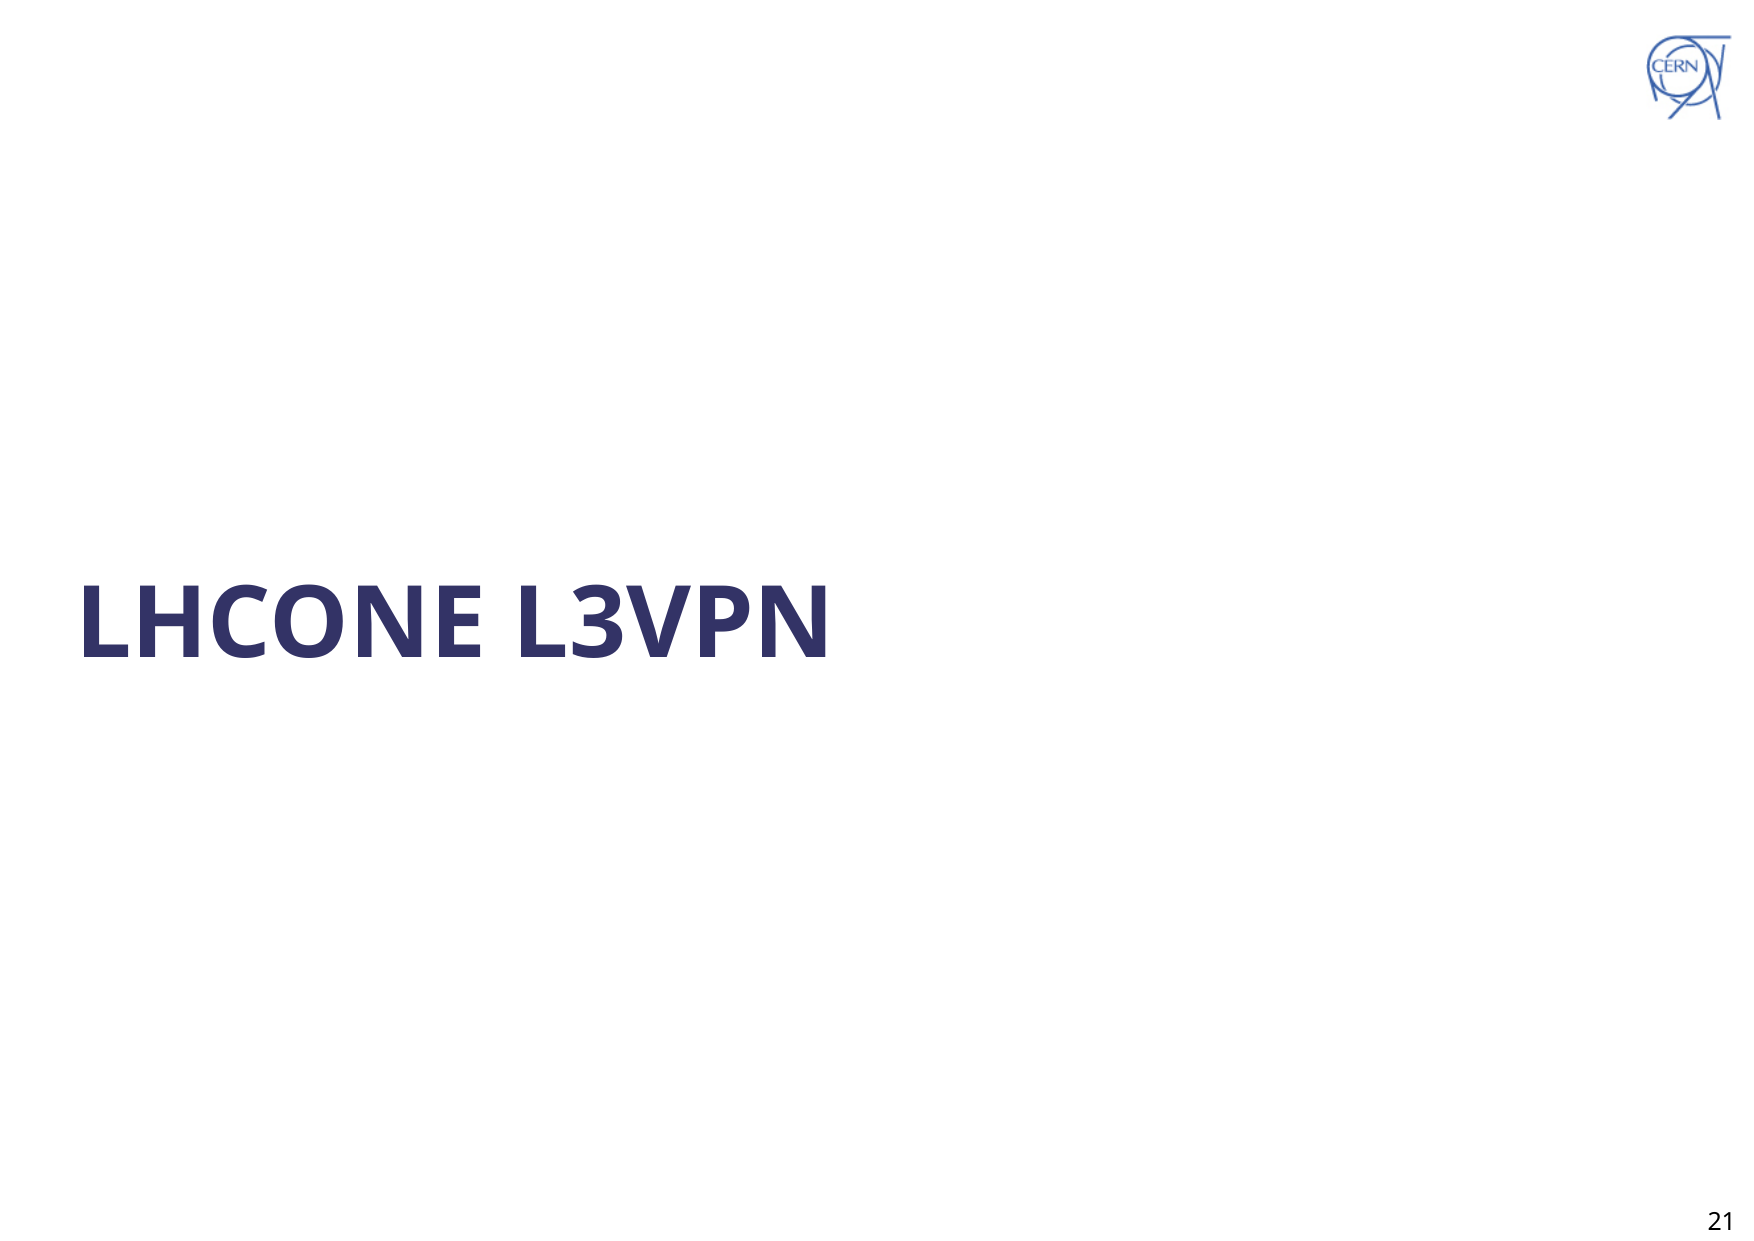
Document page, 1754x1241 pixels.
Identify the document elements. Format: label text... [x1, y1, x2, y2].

picture [1646, 34, 1732, 120]
title LHCONE L3VPN [75, 528, 1666, 709]
